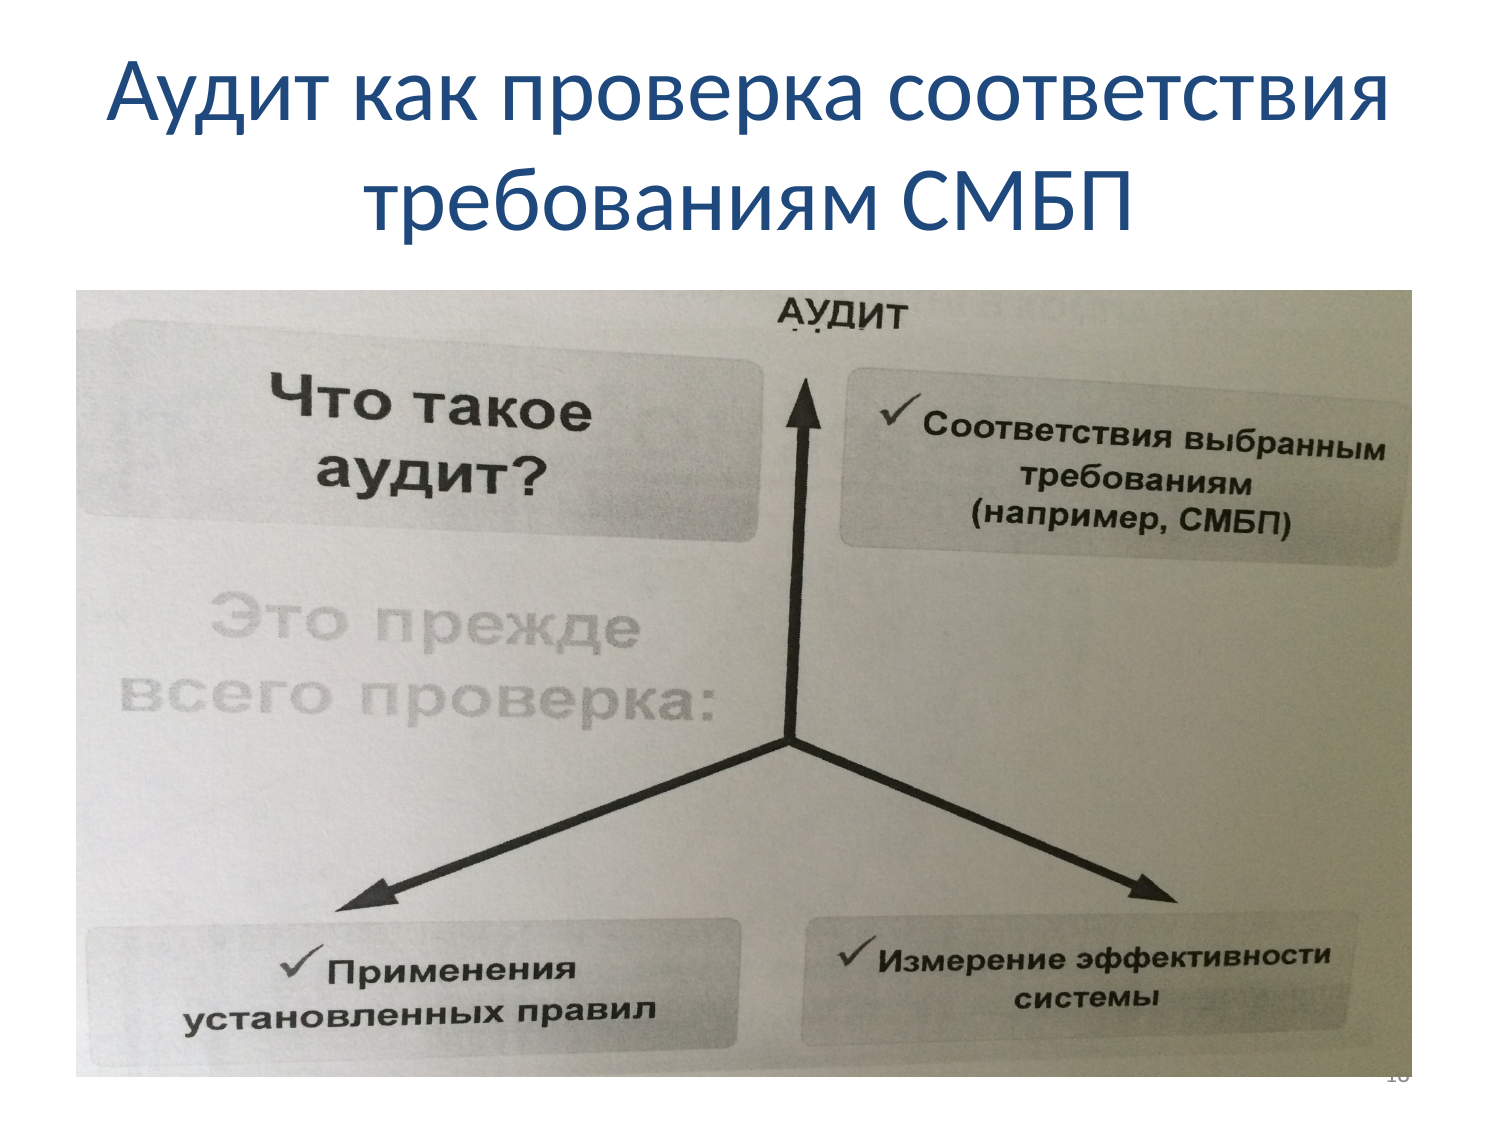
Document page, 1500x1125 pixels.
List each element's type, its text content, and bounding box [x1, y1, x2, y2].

text_box Аудит как проверка соответствия требованиям СМБП [75, 45, 1425, 233]
picture [76, 290, 1412, 1077]
text_box <номер> [1074, 1042, 1425, 1103]
